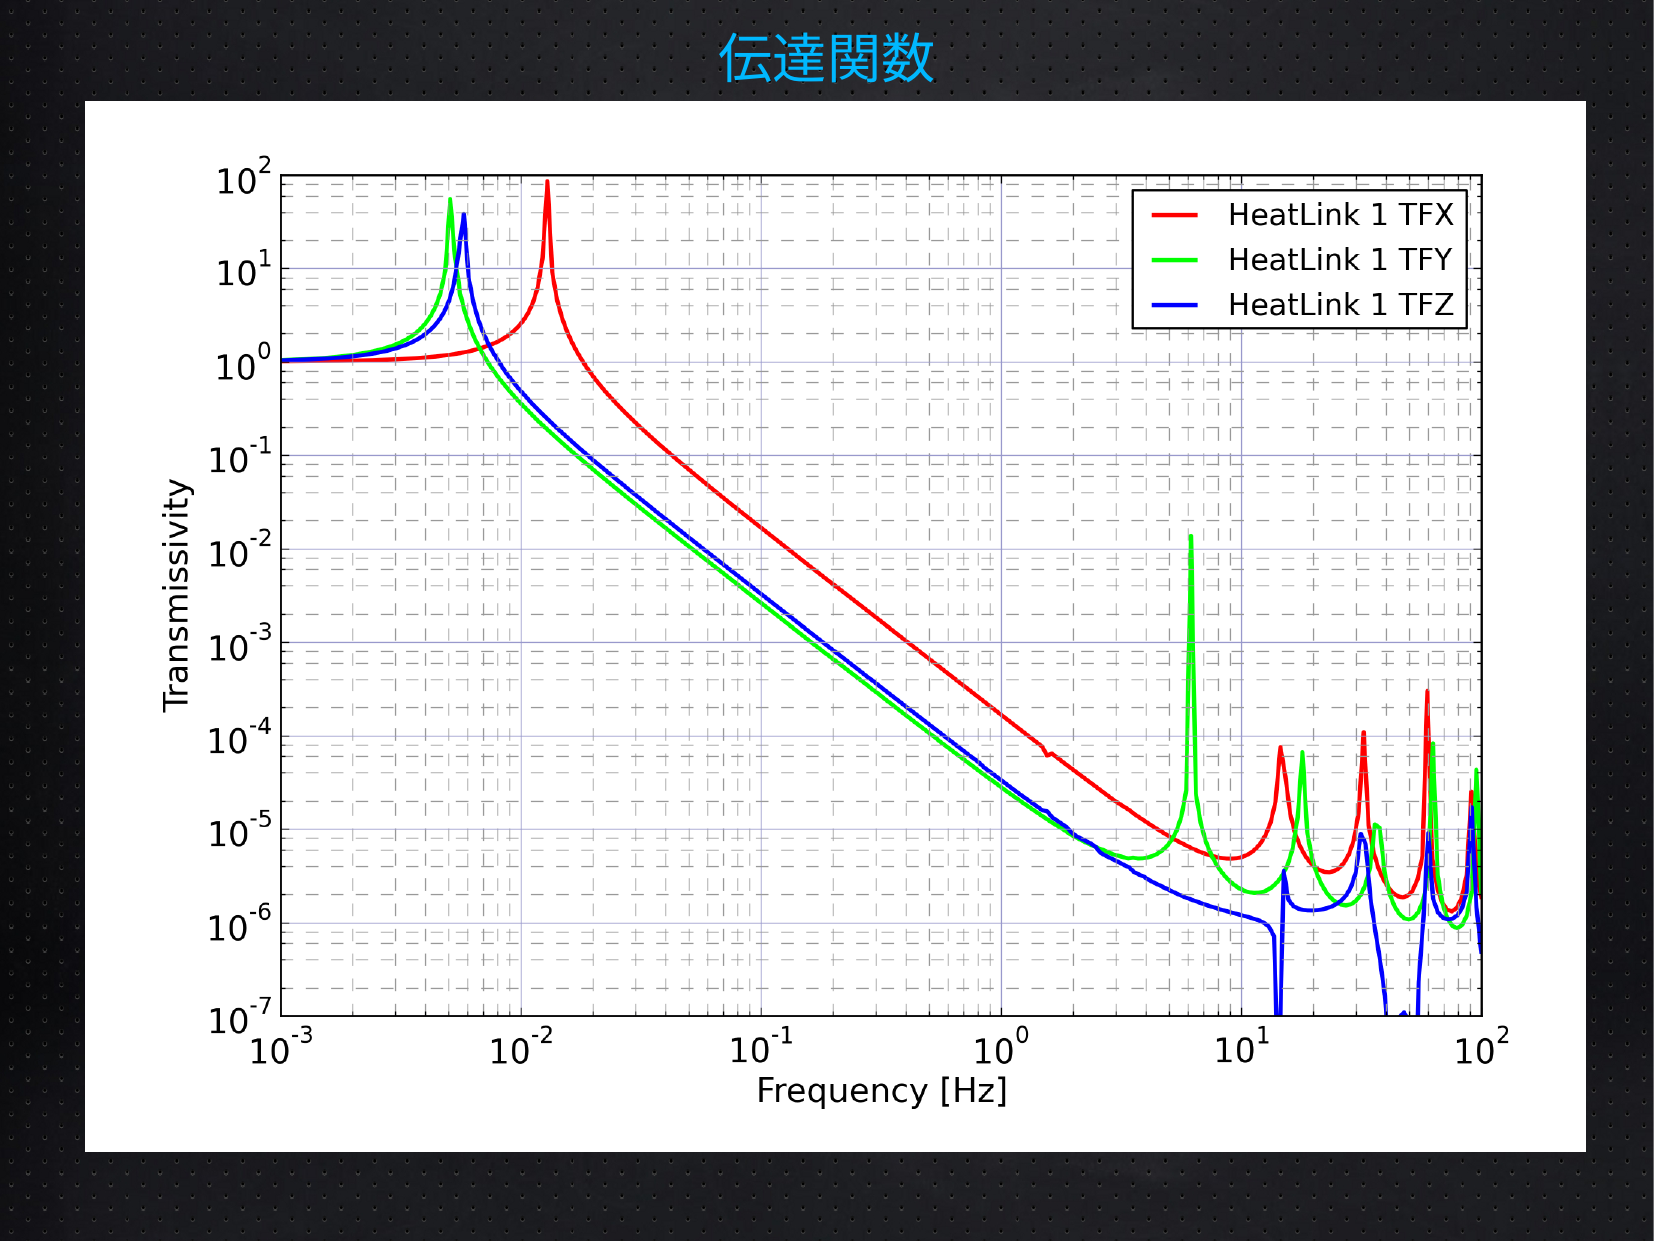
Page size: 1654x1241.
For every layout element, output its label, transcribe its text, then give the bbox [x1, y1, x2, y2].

picture [0, 0, 1654, 1241]
title 伝達関数 [83, 16, 1572, 94]
